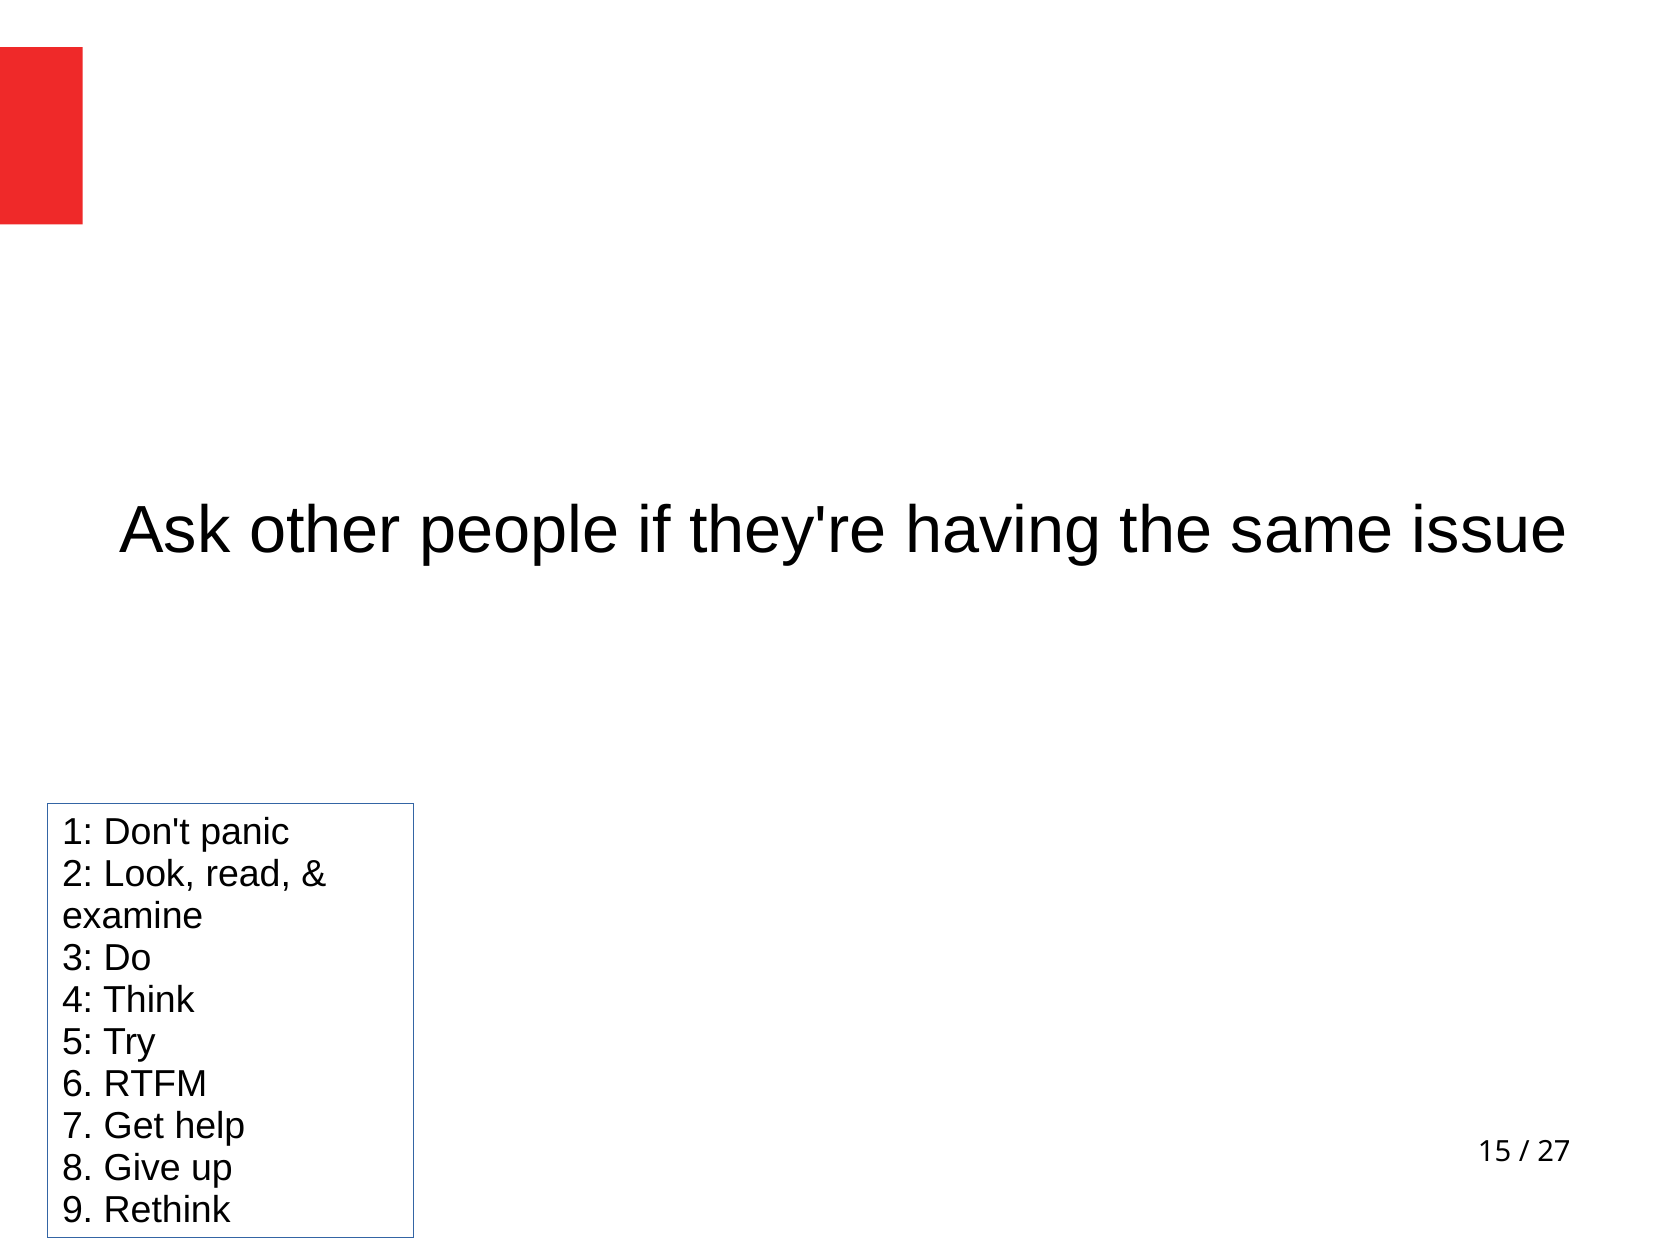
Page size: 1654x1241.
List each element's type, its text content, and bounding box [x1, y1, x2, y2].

text_box 1: Don't panic 2: Look, read, & examine 3: Do 4: Think 5: Try 6. RTFM 7. Get help 8. Give up 9. Rethink [47, 803, 414, 1238]
subtitle Ask other people if they're having the same issue [118, 49, 1571, 1010]
